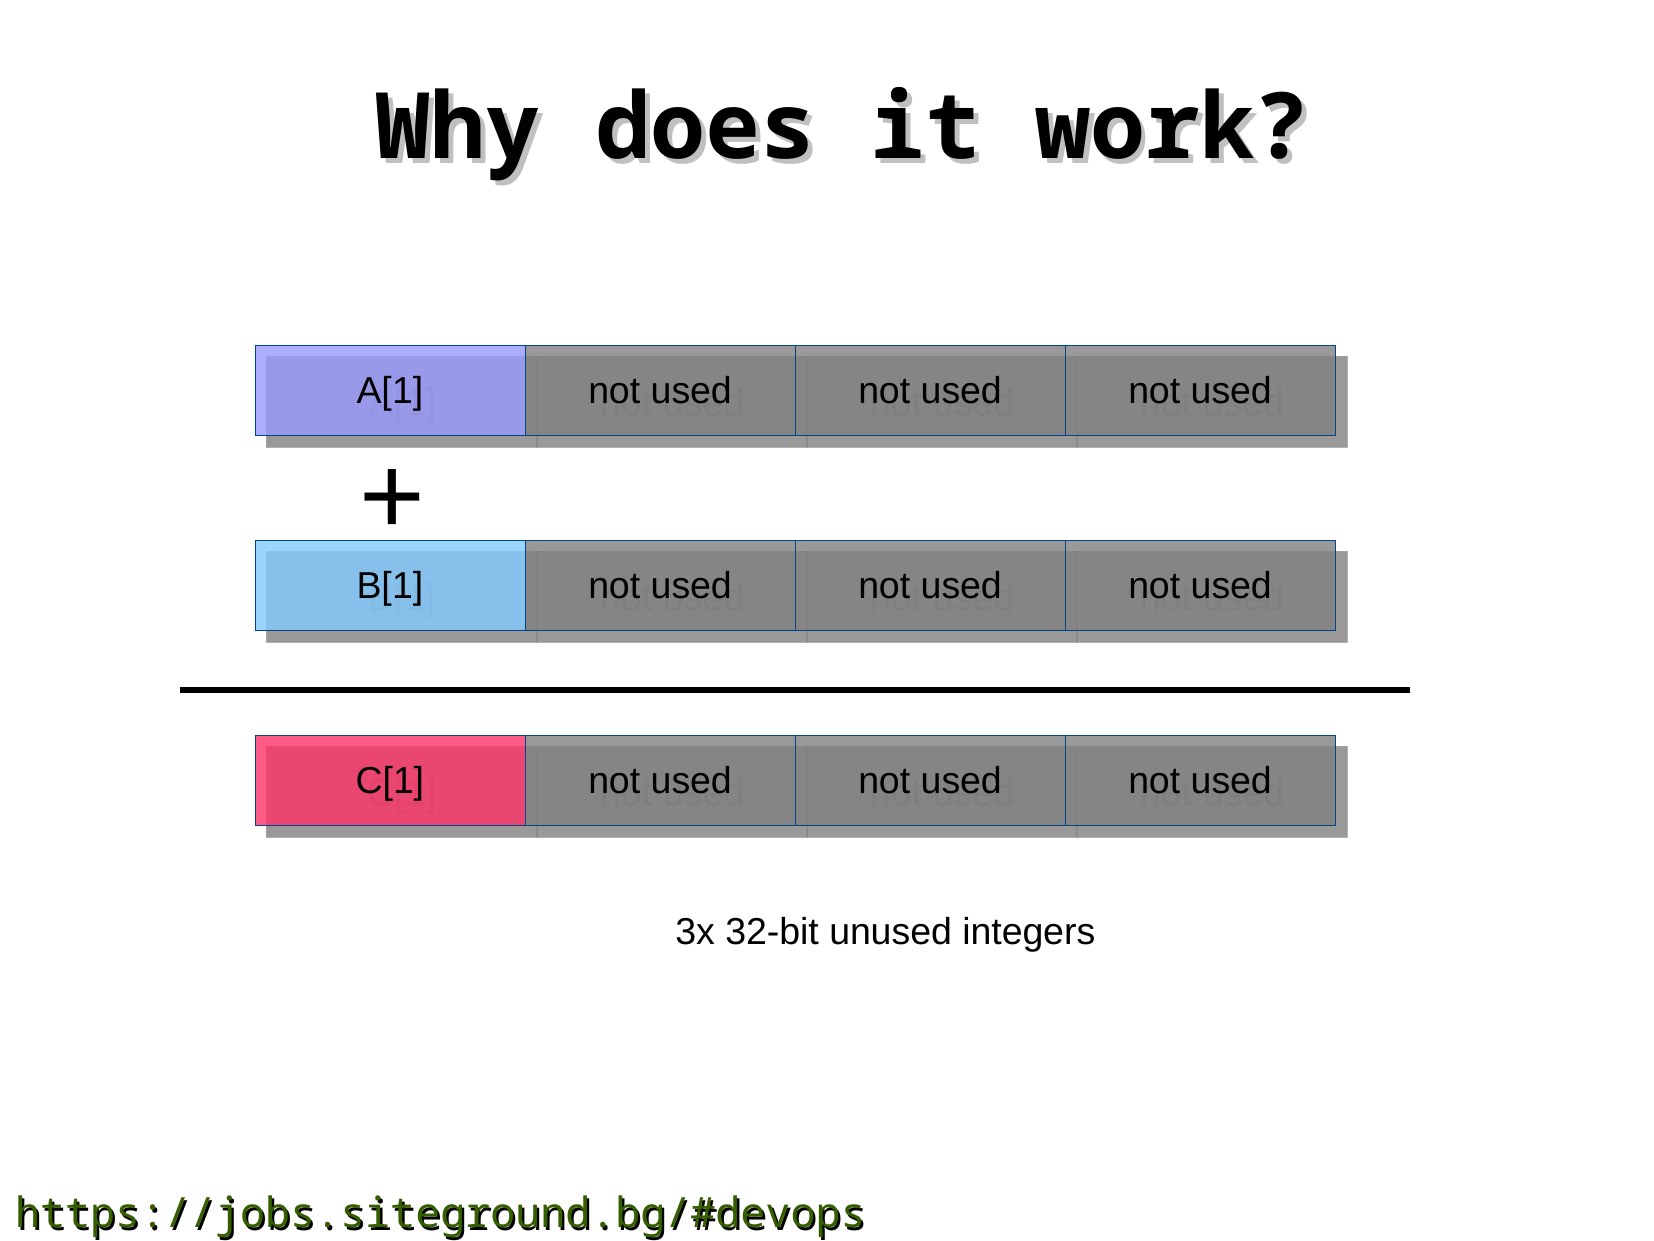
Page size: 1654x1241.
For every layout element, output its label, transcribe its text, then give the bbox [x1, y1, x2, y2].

text_box not used [525, 345, 795, 436]
text_box not used [1065, 345, 1336, 436]
text_box https://jobs.siteground.bg/#devops [0, 1175, 889, 1240]
text_box not used [795, 540, 1065, 631]
text_box B[1] [255, 540, 525, 631]
text_box + [345, 425, 441, 567]
text_box not used [1065, 540, 1336, 631]
text_box not used [525, 735, 795, 826]
text_box not used [795, 345, 1065, 436]
text_box not used [525, 540, 795, 631]
text_box C[1] [255, 735, 525, 826]
text_box A[1] [255, 345, 525, 436]
text_box not used [1065, 735, 1336, 826]
title Why does it work? [82, 19, 1571, 227]
text_box not used [795, 735, 1065, 826]
text_box 3x 32-bit unused integers [660, 903, 1111, 961]
